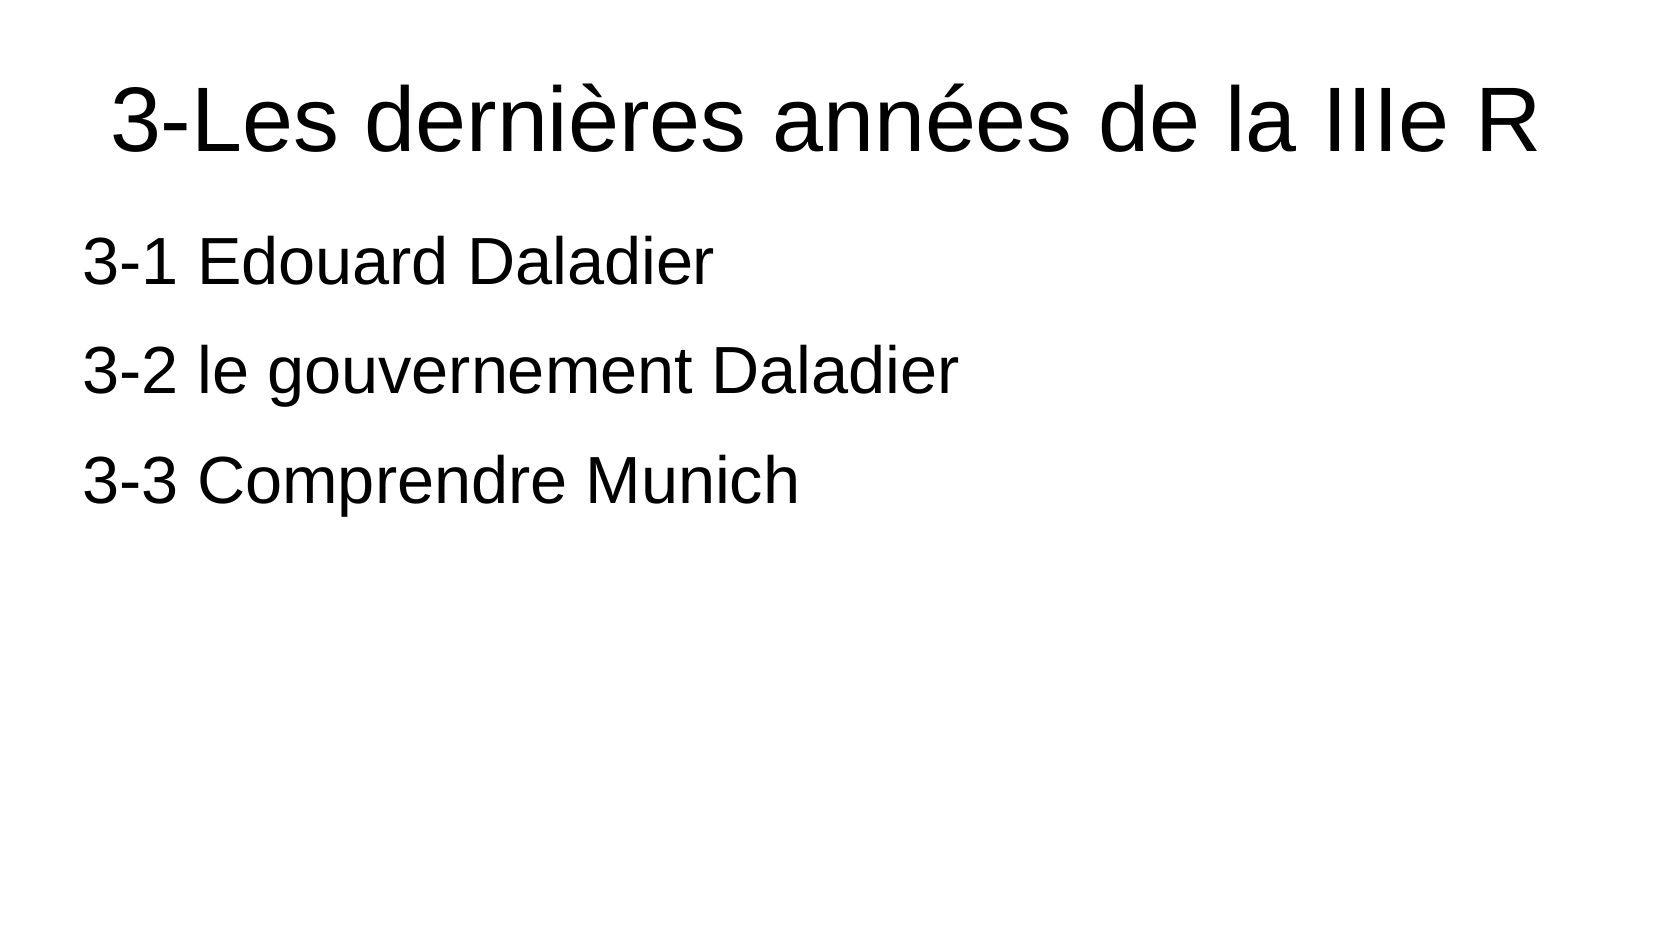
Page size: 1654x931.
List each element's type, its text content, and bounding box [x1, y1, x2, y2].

title 3-Les dernières années de la IIIe R [82, 37, 1571, 193]
list 3-1 Edouard Daladier 3-2 le gouvernement Daladier 3-3 Comprendre Munich [82, 217, 1571, 758]
